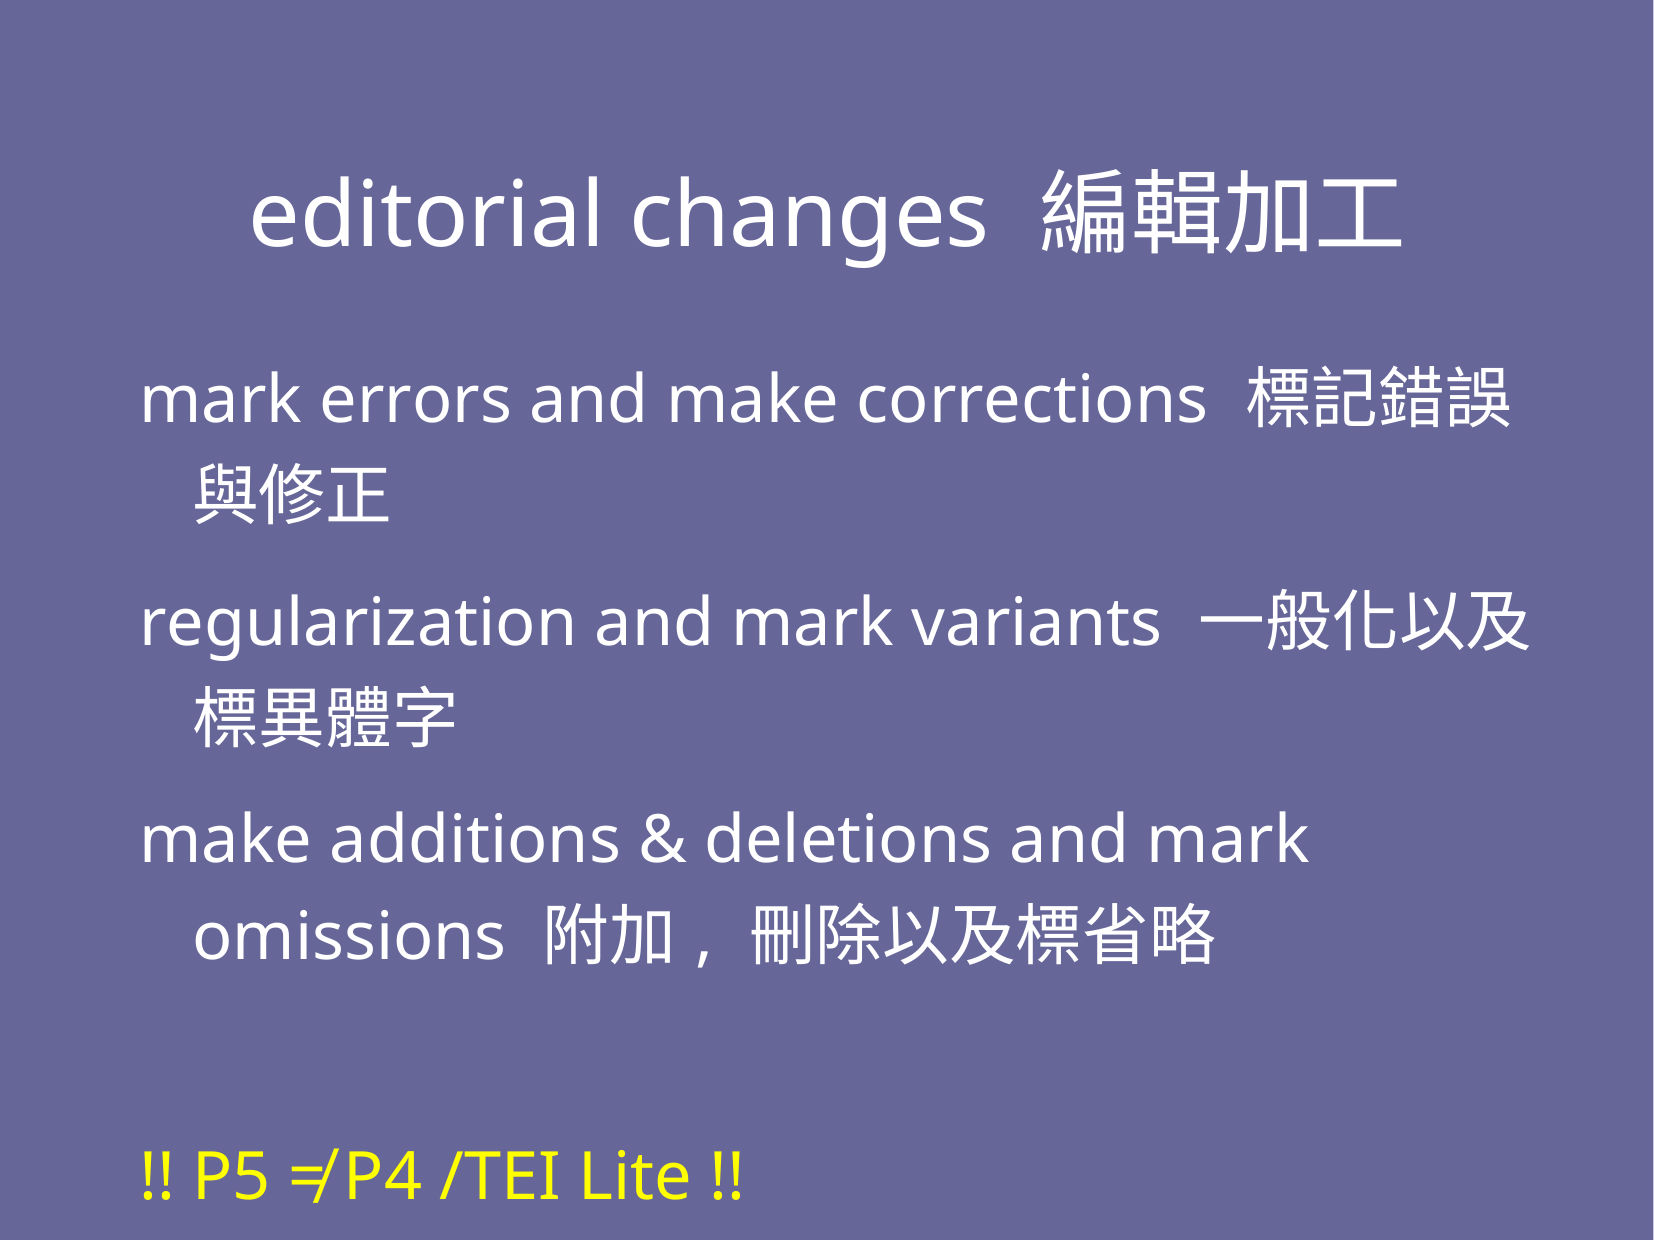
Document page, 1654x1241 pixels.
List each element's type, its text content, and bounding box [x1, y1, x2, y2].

title editorial changes 編輯加工 [121, 102, 1534, 310]
list mark errors and make corrections 標記錯誤與修正 regularization and mark variants 一般化以及標異體字 make additions & deletions and mark omissions 附加, 刪除以及標省略 !! P5 ≠ P4 /TEI Lite !! [121, 344, 1534, 1177]
